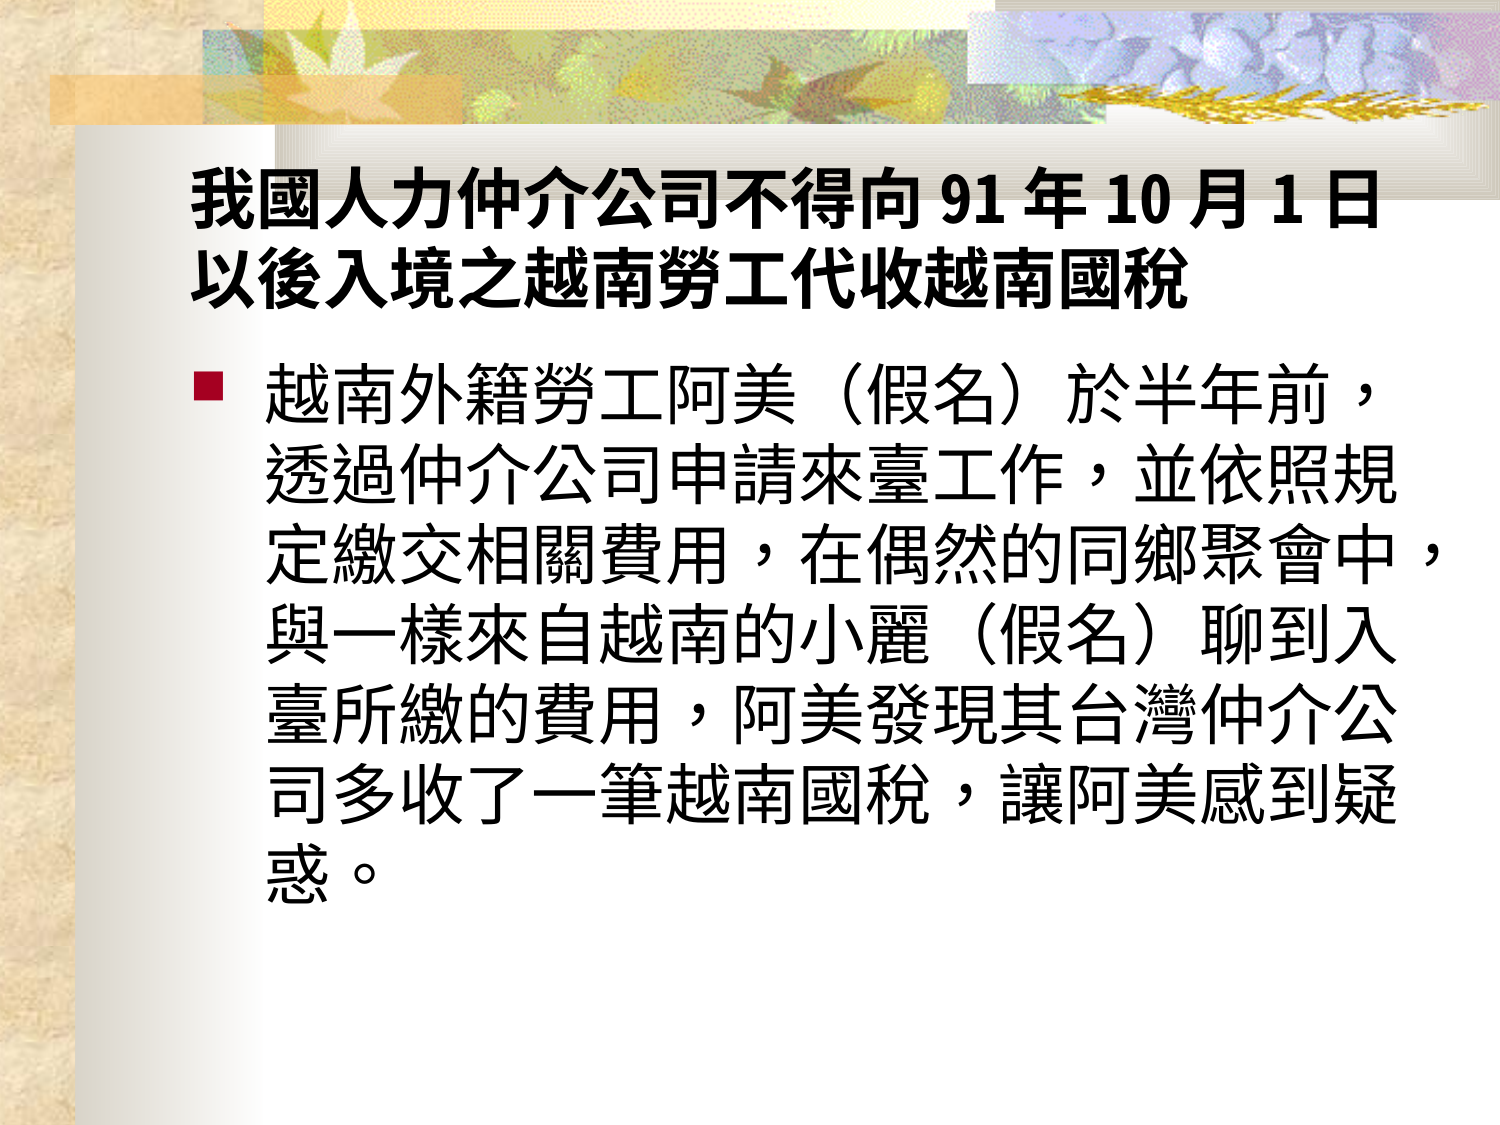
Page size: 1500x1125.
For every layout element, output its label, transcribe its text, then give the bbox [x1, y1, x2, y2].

picture [0, 0, 1500, 1125]
list 越南外籍勞工阿美（假名）於半年前，透過仲介公司申請來臺工作，並依照規定繳交相關費用，在偶然的同鄉聚會中，與一樣來自越南的小麗（假名）聊到入臺所繳的費用，阿美發現其台灣仲介公司多收了一筆越南國稅，讓阿美感到疑惑。 [174, 344, 1450, 1020]
title 我國人力仲介公司不得向91年10月1日以後入境之越南勞工代收越南國稅 [174, 137, 1450, 325]
